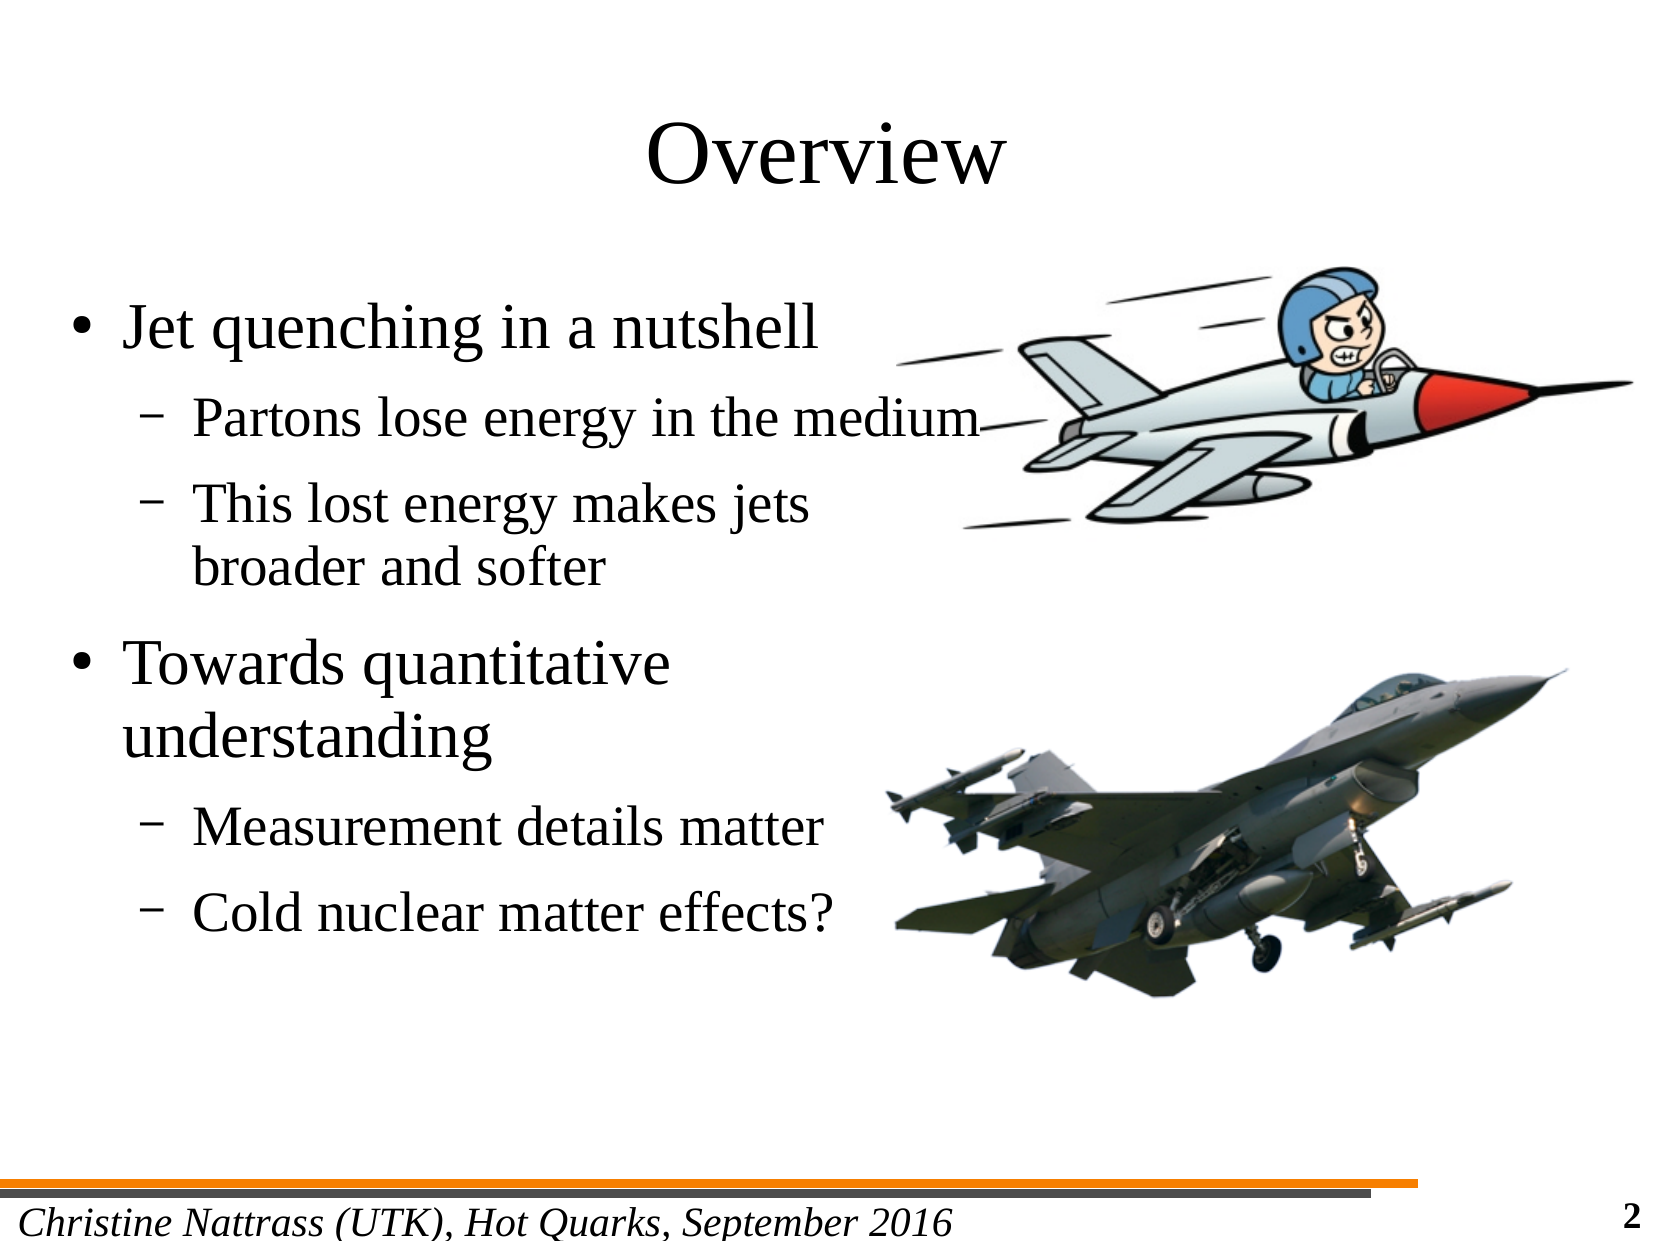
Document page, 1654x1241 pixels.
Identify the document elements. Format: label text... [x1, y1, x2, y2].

list Jet quenching in a nutshell Partons lose energy in the medium This lost energy makes jets broader and softer Towards quantitative understanding Measurement details matter Cold nuclear matter effects? [53, 290, 991, 1010]
picture [878, 266, 1635, 1111]
title Overview [82, 49, 1571, 257]
